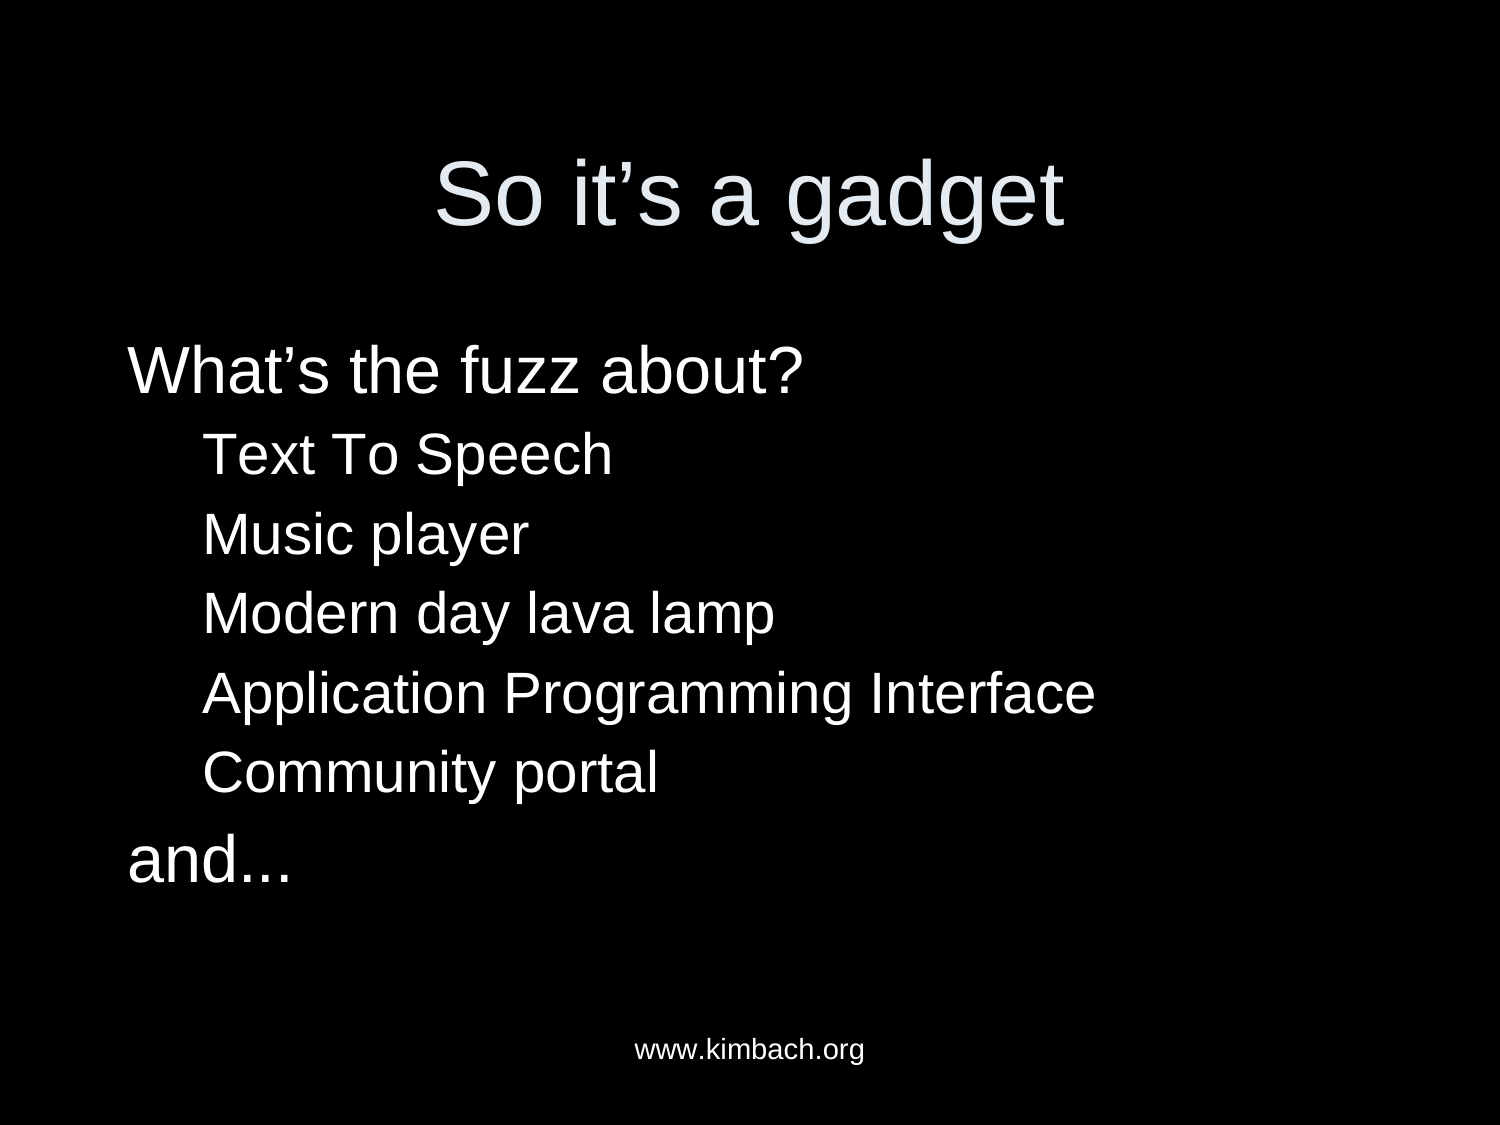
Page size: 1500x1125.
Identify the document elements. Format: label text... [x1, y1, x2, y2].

list What’s the fuzz about? Text To Speech Music player Modern day lava lamp Application Programming Interface Community portal and... [112, 324, 1388, 1001]
title So it’s a gadget [112, 99, 1388, 288]
